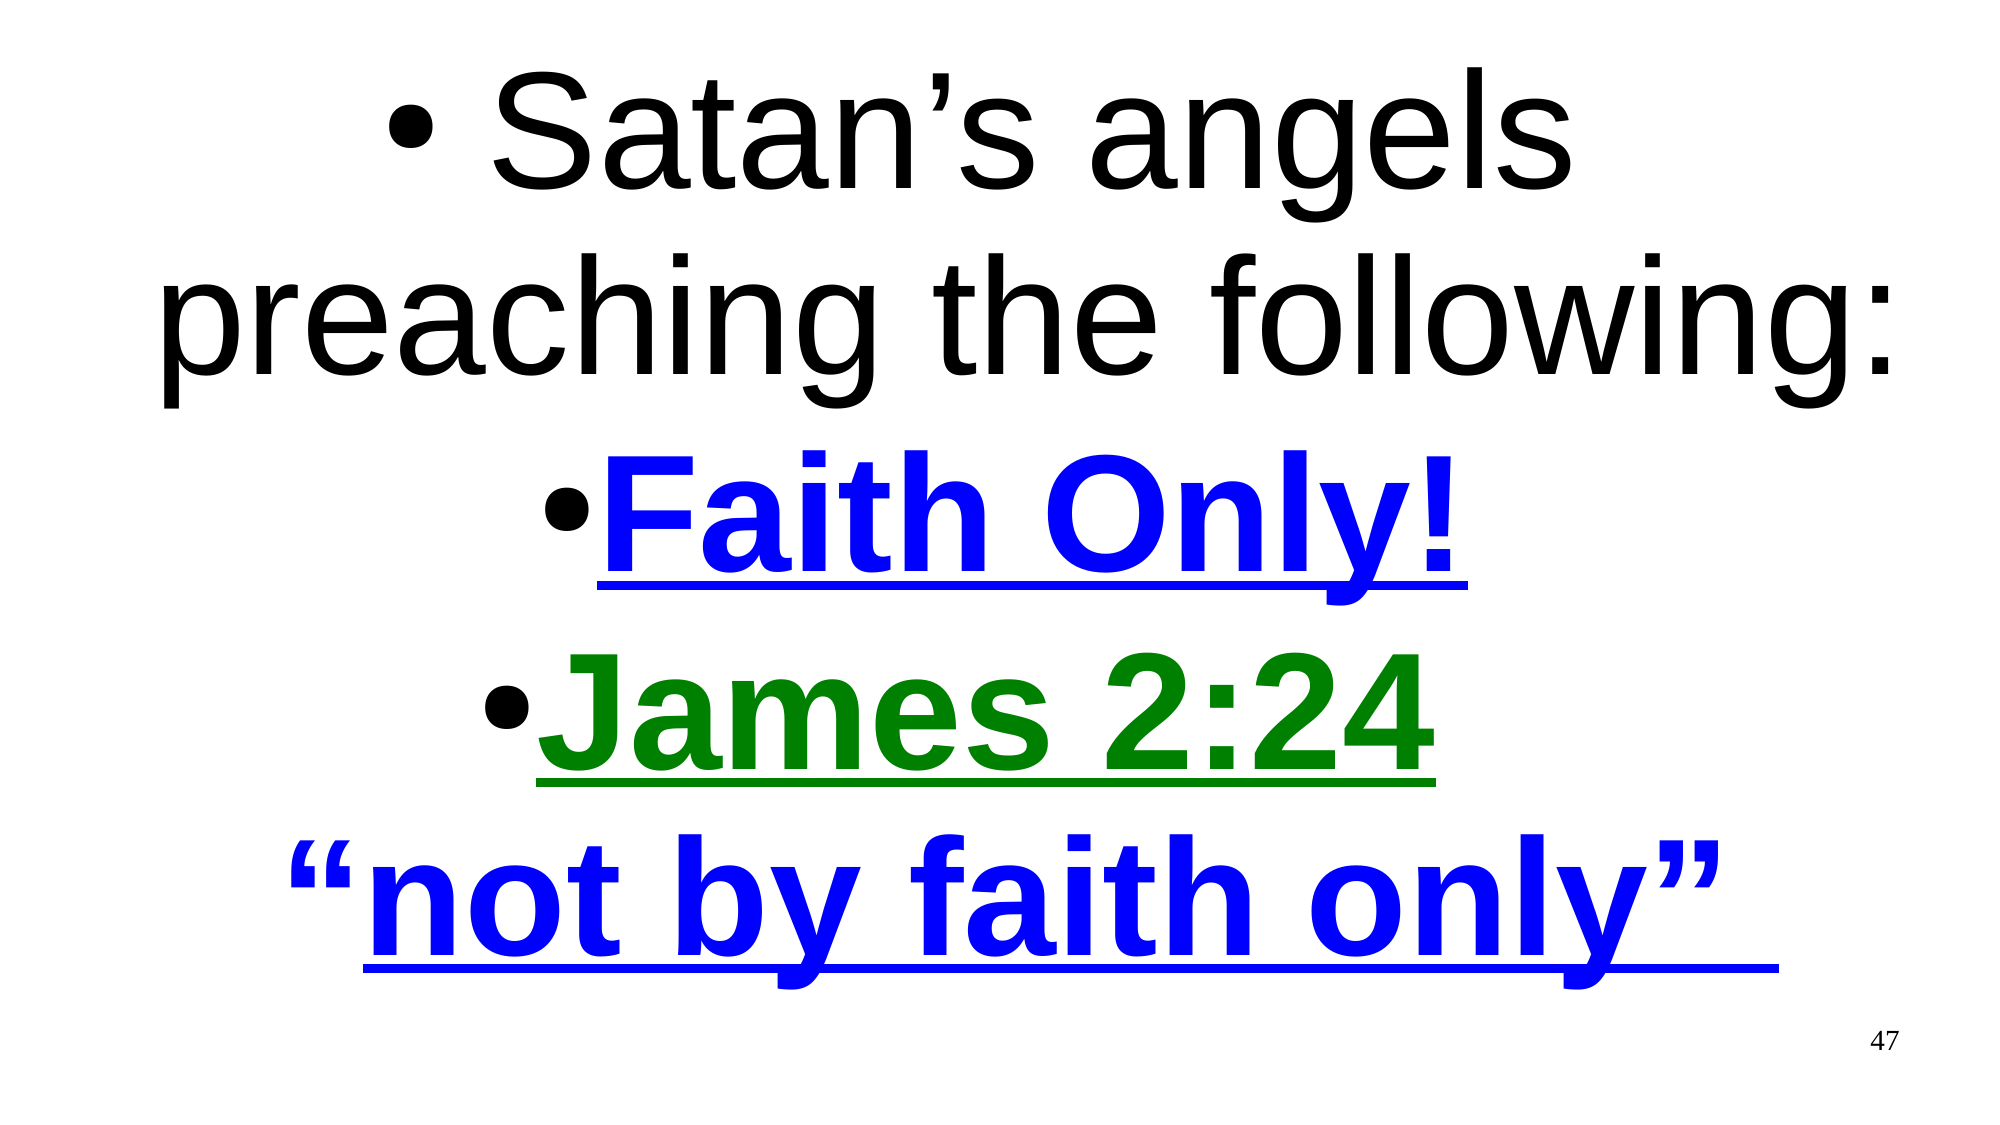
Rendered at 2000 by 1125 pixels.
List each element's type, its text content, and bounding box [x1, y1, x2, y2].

list Satan’s angels preaching the following: Faith Only! James 2:24 “not by faith only” [37, 37, 1951, 1088]
